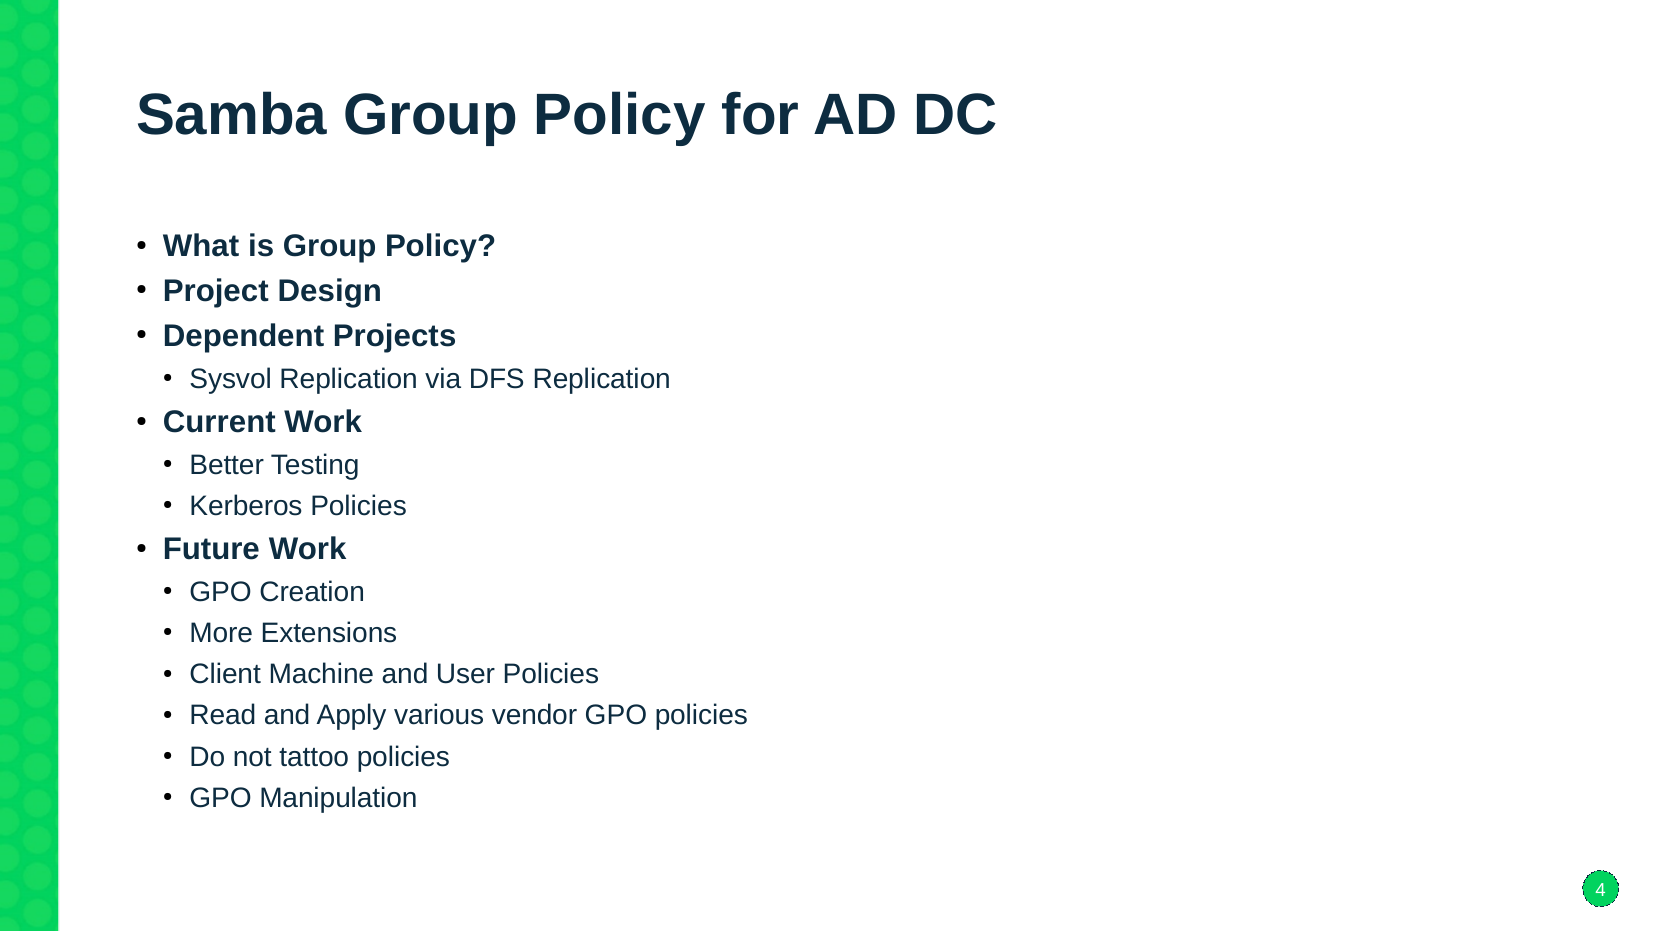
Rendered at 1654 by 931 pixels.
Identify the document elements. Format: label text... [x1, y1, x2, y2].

title Samba Group Policy for AD DC [121, 37, 1531, 193]
picture [0, 0, 76, 931]
list What is Group Policy? Project Design Dependent Projects Sysvol Replication via DFS Replication Current Work Better Testing Kerberos Policies Future Work GPO Creation More Extensions Client Machine and User Policies Read and Apply various vendor GPO policies Do not tattoo policies GPO Manipulation [121, 217, 1531, 825]
